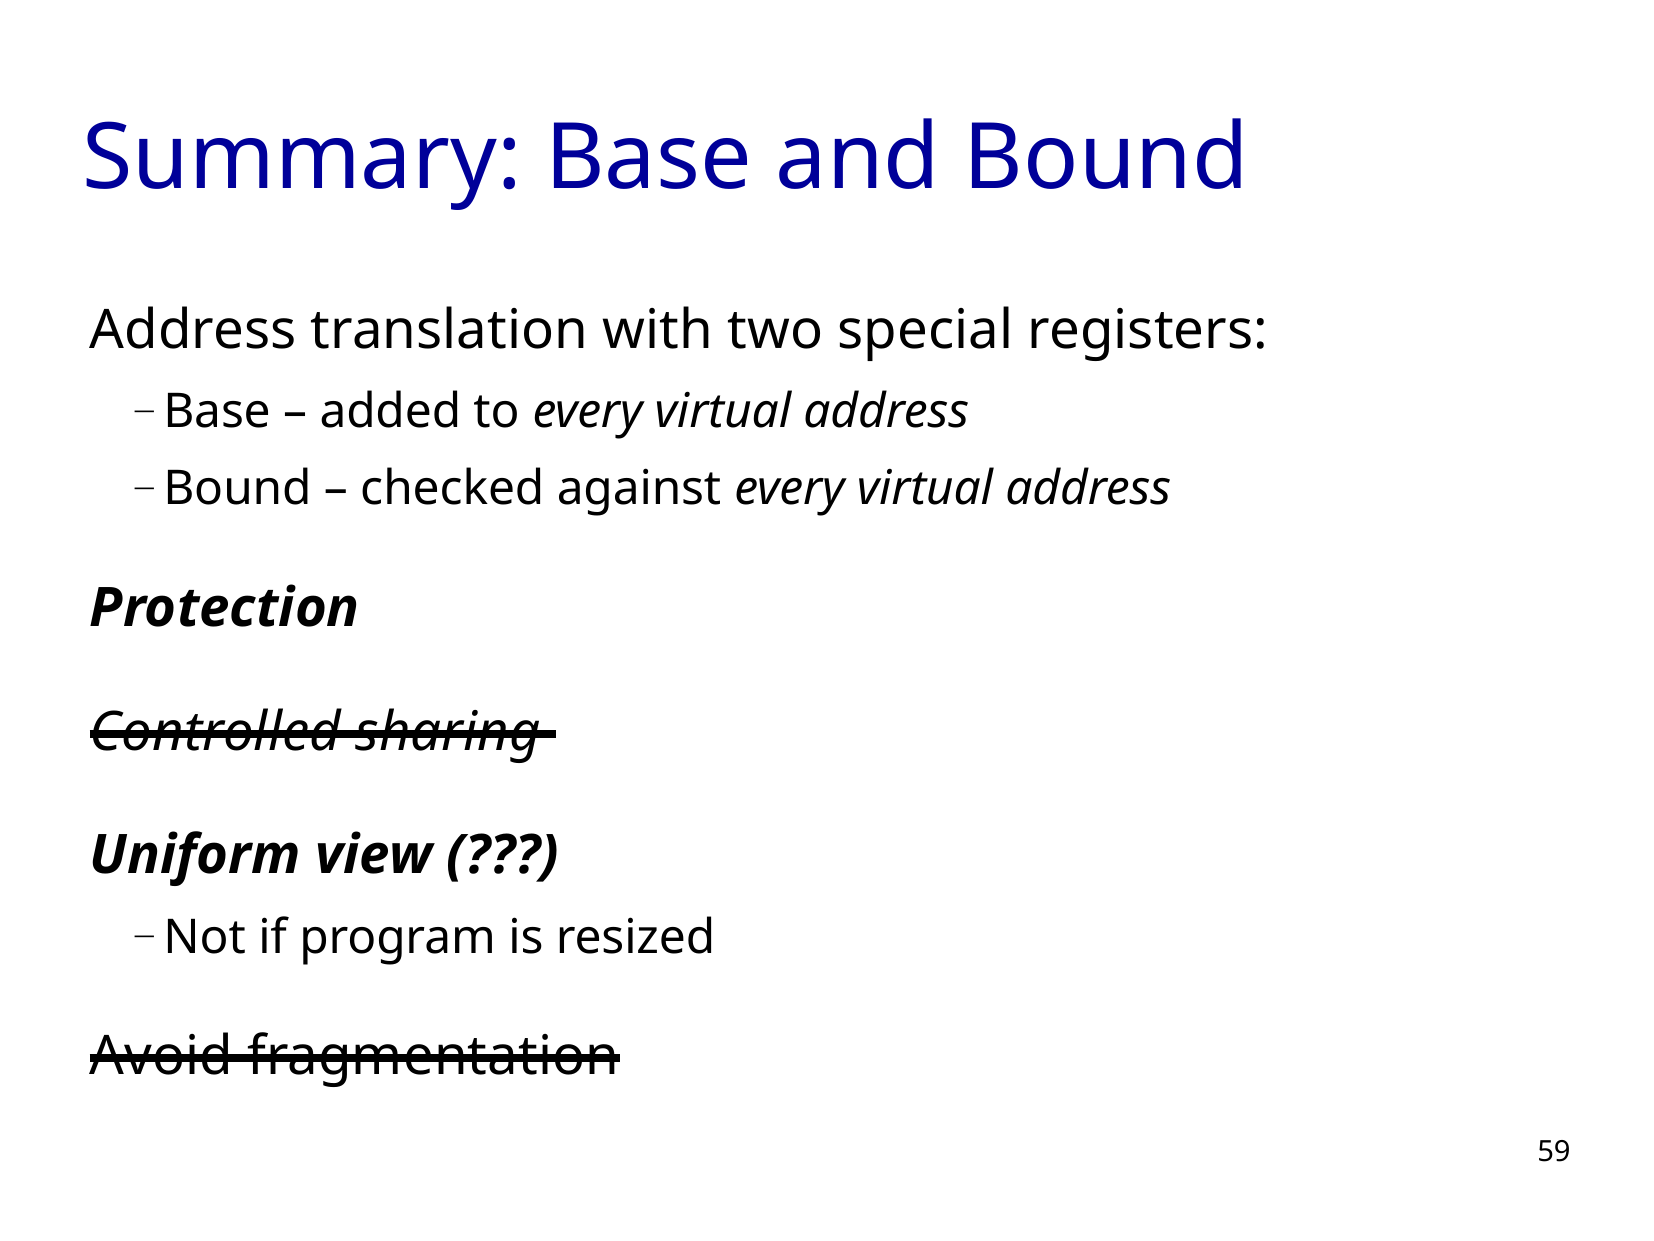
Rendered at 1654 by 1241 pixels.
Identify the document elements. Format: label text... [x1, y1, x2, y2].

title Summary: Base and Bound [82, 49, 1571, 257]
list Address translation with two special registers: Base – added to every virtual address Bound – checked against every virtual address Protection Controlled sharing Uniform view (???) Not if program is resized Avoid fragmentation [60, 290, 1571, 1096]
